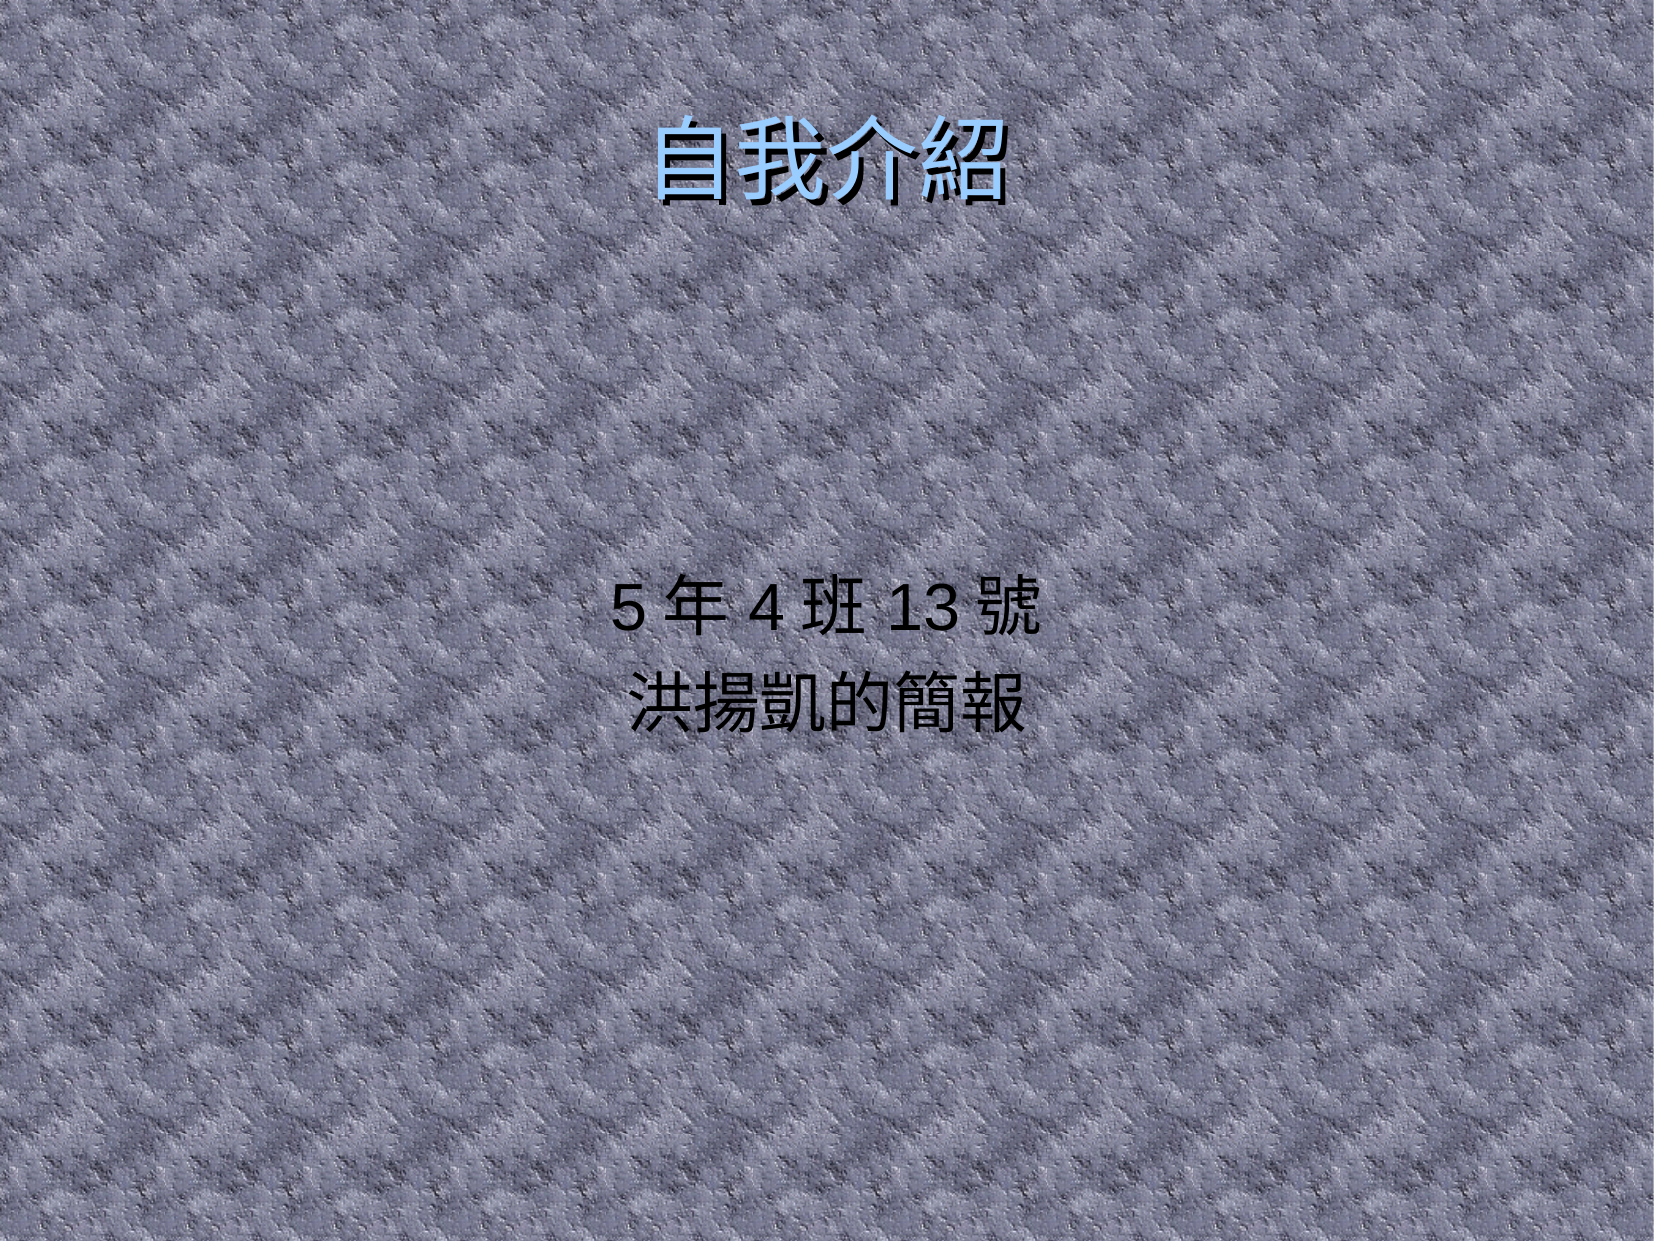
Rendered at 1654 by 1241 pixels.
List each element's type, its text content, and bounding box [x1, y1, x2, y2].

title 自我介紹 [82, 49, 1571, 257]
subtitle 5年4班13號 洪揚凱的簡報 [82, 290, 1571, 1010]
picture [0, 0, 1654, 1241]
